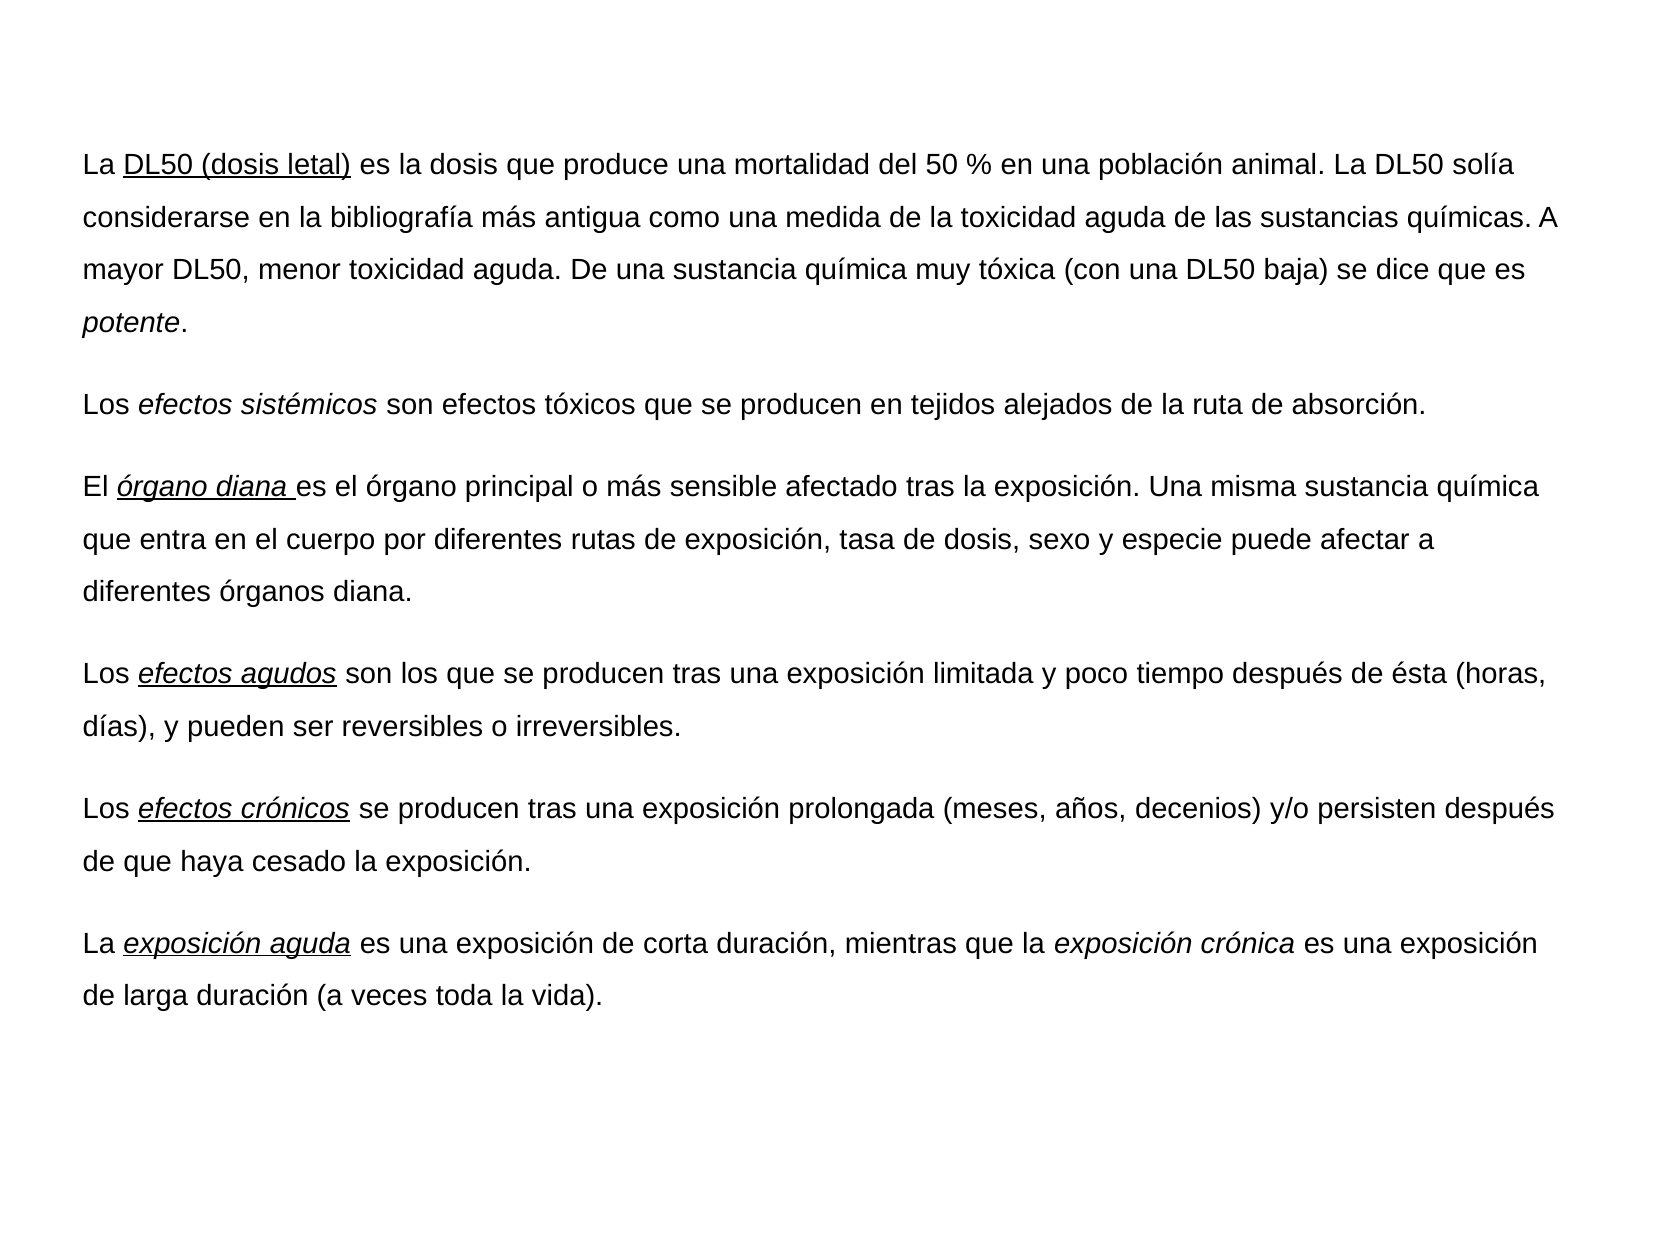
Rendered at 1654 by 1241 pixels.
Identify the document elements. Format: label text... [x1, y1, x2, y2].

list La DL50 (dosis letal) es la dosis que produce una mortalidad del 50 % en una población animal. La DL50 solía considerarse en la bibliografía más antigua como una medida de la toxicidad aguda de las sustancias químicas. A mayor DL50, menor toxicidad aguda. De una sustancia química muy tóxica (con una DL50 baja) se dice que es potente. Los efectos sistémicos son efectos tóxicos que se producen en tejidos alejados de la ruta de absorción. El órgano diana es el órgano principal o más sensible afectado tras la exposición. Una misma sustancia química que entra en el cuerpo por diferentes rutas de exposición, tasa de dosis, sexo y especie puede afectar a diferentes órganos diana. Los efectos agudos son los que se producen tras una exposición limitada y poco tiempo después de ésta (horas, días), y pueden ser reversibles o irreversibles. Los efectos crónicos se producen tras una exposición prolongada (meses, años, decenios) y/o persisten después de que haya cesado la exposición. La exposición aguda es una exposición de corta duración, mientras que la exposición crónica es una exposición de larga duración (a veces toda la vida). [82, 127, 1571, 1178]
